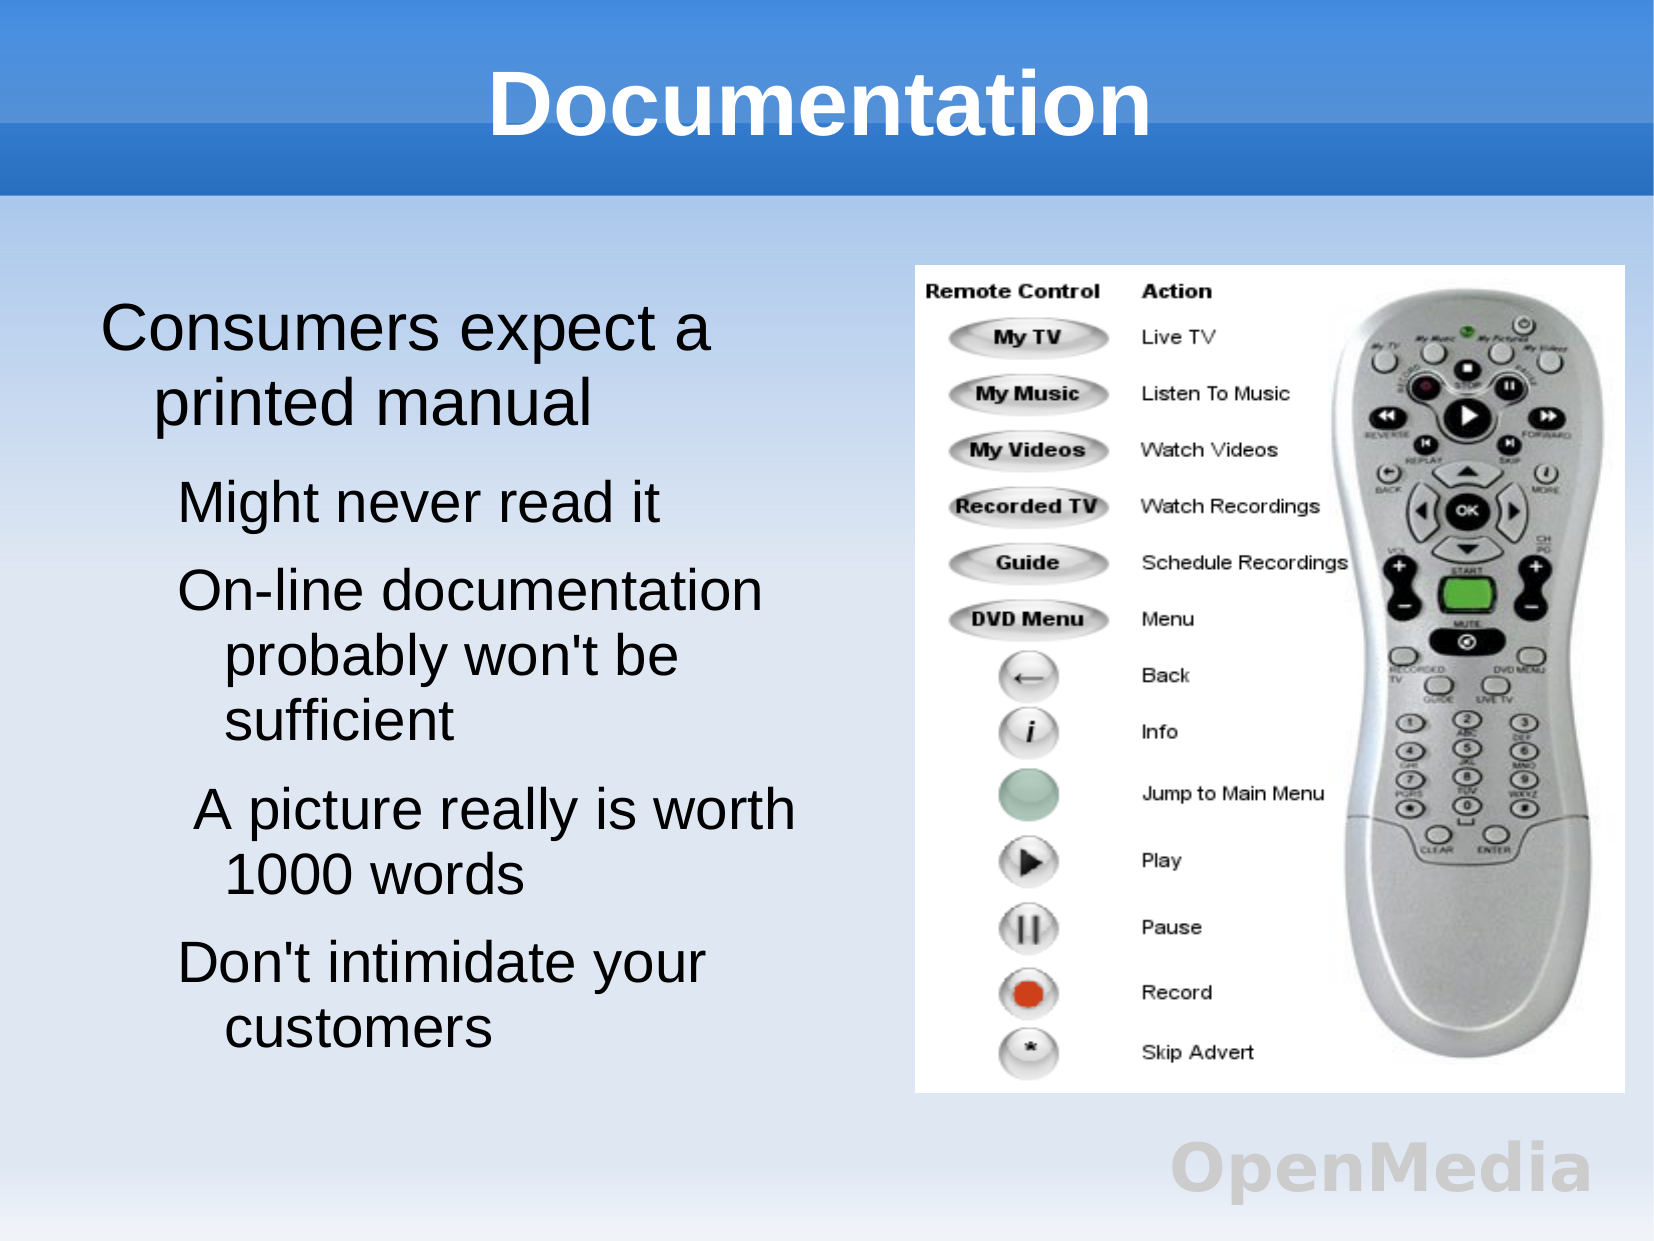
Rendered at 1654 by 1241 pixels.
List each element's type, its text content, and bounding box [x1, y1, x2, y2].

list Consumers expect a printed manual Might never read it On-line documentation probably won't be sufficient A picture really is worth 1000 words Don't intimidate your customers [82, 290, 886, 1109]
title Documentation [76, 0, 1565, 208]
picture [0, 0, 1654, 1241]
